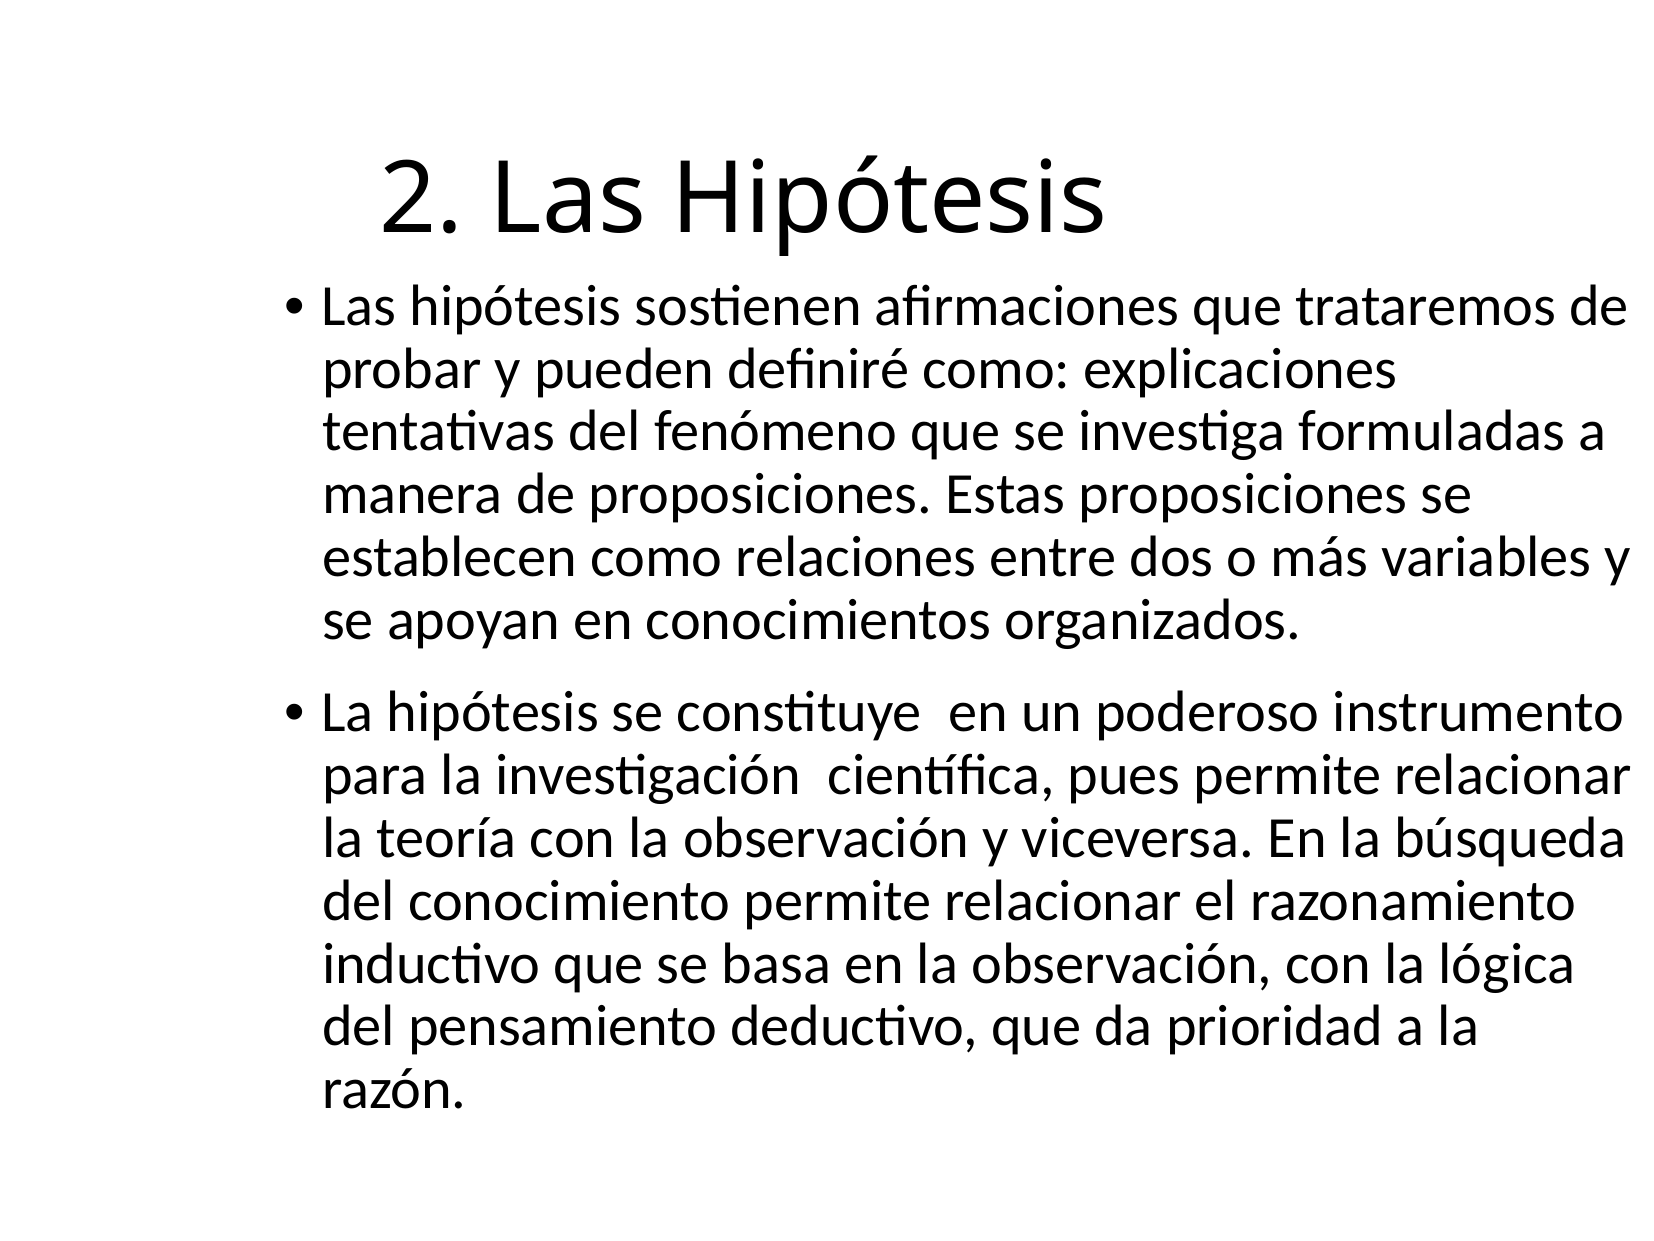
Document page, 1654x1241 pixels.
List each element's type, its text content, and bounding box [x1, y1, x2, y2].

list • Las hipótesis sostienen afirmaciones que trataremos de probar y pueden definiré como: explicaciones tentativas del fenómeno que se investiga formuladas a manera de proposiciones. Estas proposiciones se establecen como relaciones entre dos o más variables y se apoyan en conocimientos organizados. • La hipótesis se constituye en un poderoso instrumento para la investigación científica, pues permite relacionar la teoría con la observación y viceversa. En la búsqueda del conocimiento permite relacionar el razonamiento inductivo que se basa en la observación, con la lógica del pensamiento deductivo, que da prioridad a la razón. [230, 266, 1654, 1152]
title 2. Las Hipótesis [0, 88, 1489, 296]
